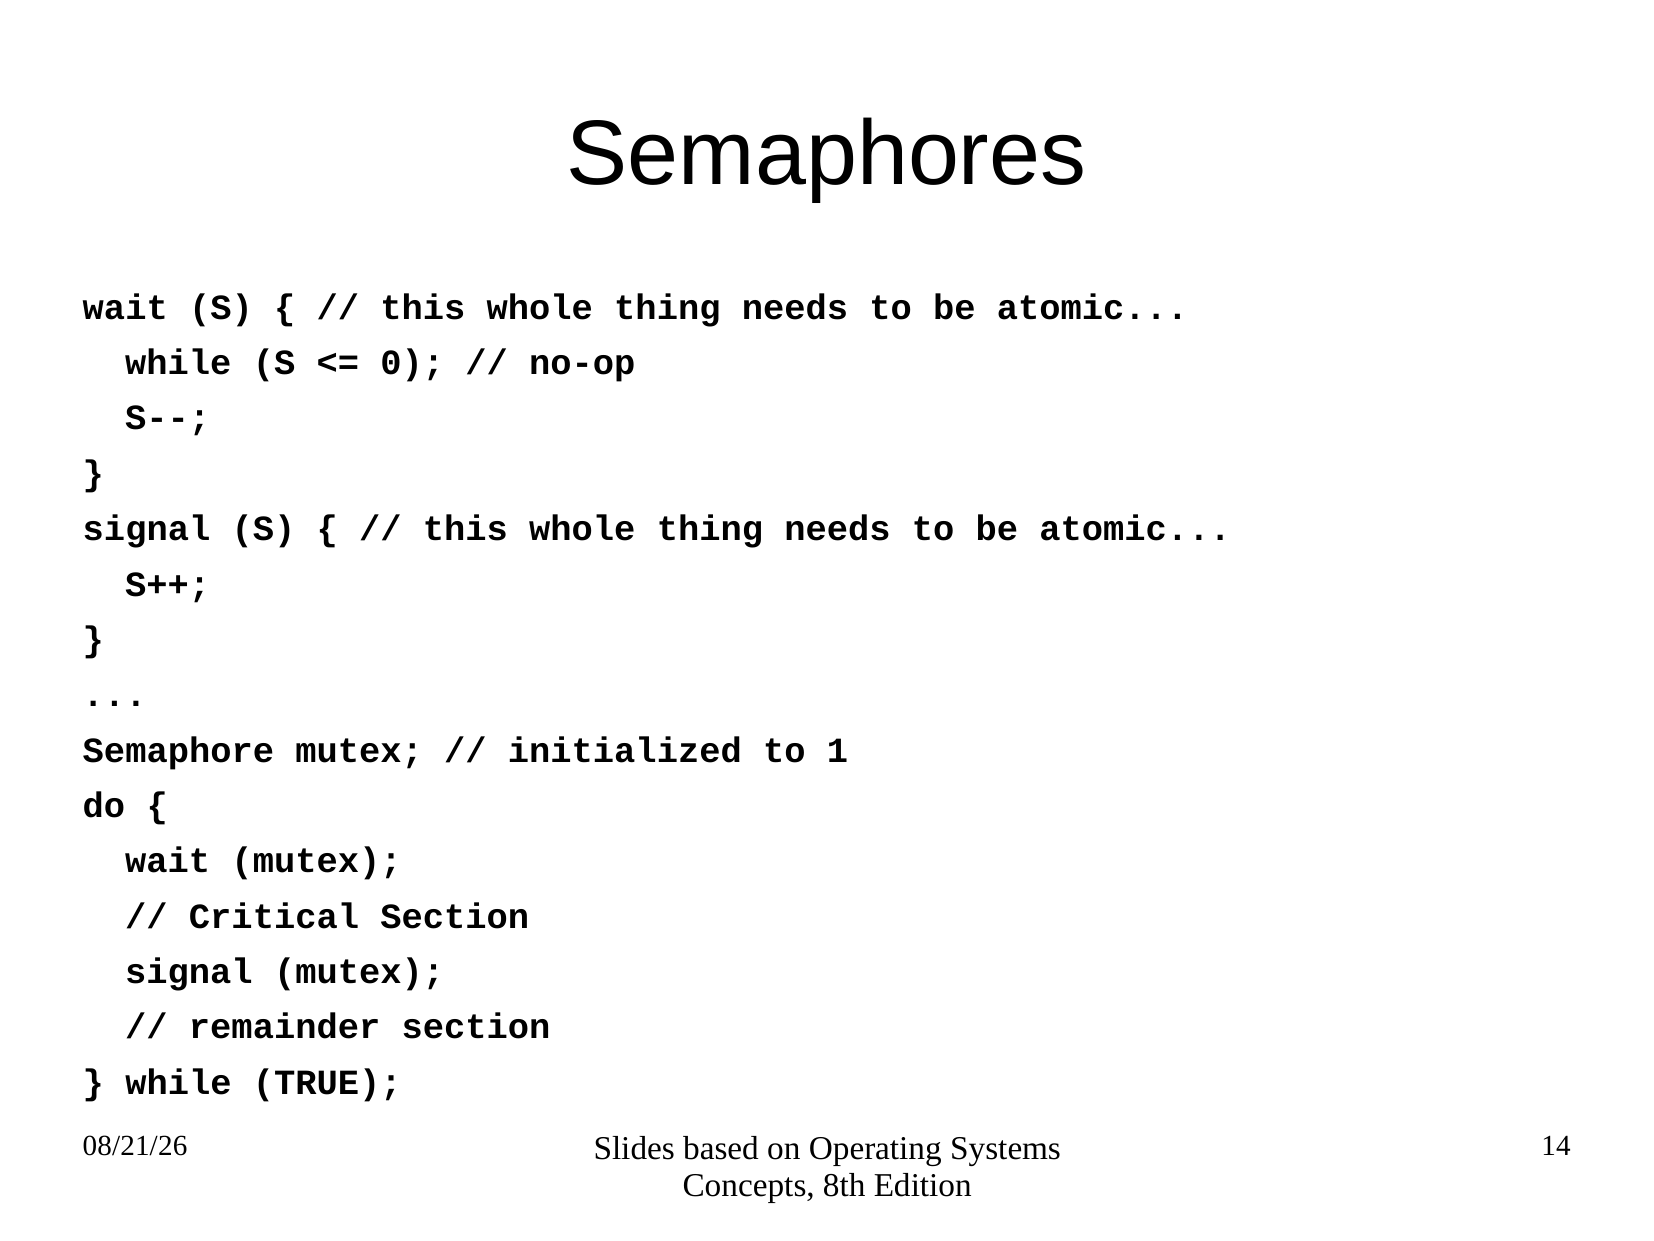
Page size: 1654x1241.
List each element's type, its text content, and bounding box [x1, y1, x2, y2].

list wait (S) { // this whole thing needs to be atomic... while (S <= 0); // no-op S--; } signal (S) { // this whole thing needs to be atomic... S++; } ... Semaphore mutex; // initialized to 1 do { wait (mutex); // Critical Section signal (mutex); // remainder section } while (TRUE); [82, 290, 1571, 1109]
title Semaphores [82, 49, 1571, 257]
